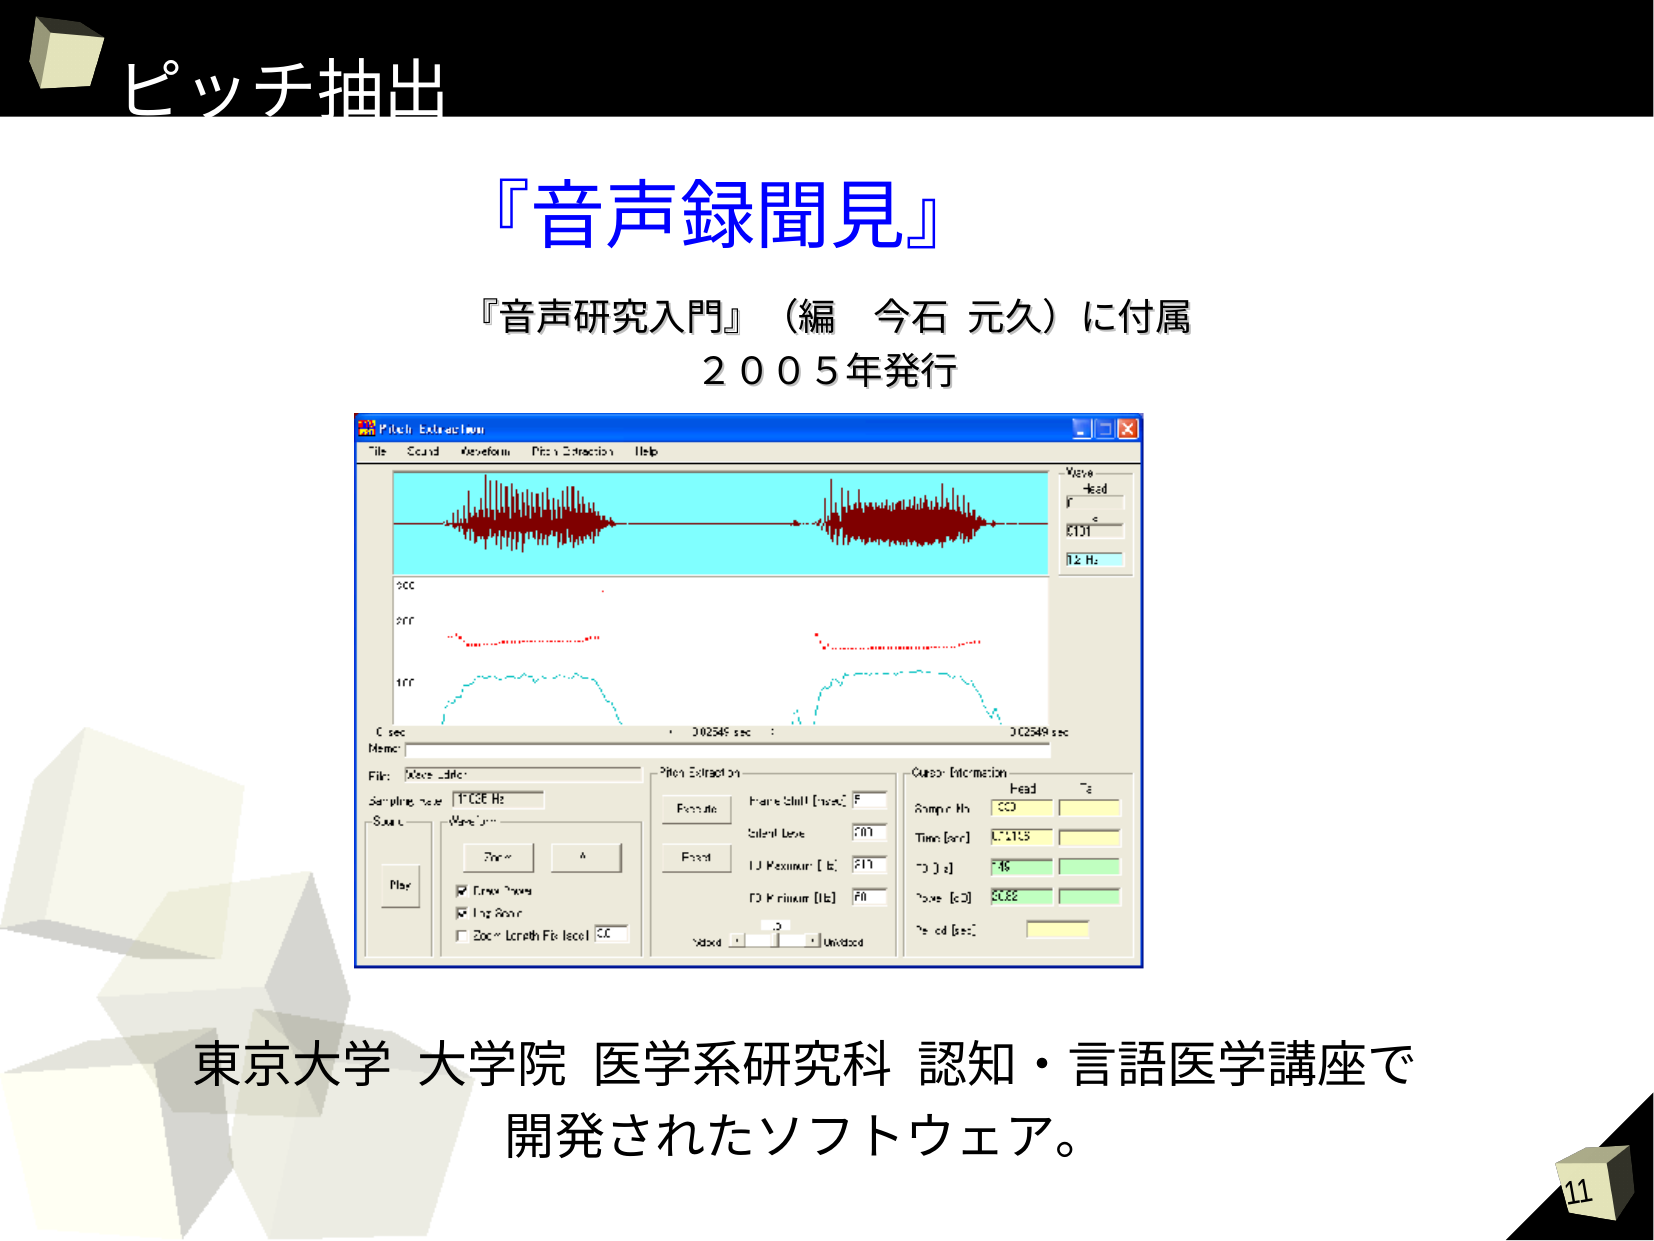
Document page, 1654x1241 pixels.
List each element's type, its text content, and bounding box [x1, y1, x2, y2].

text_box ピッチ抽出 [94, 29, 473, 135]
text_box 『音声研究入門』（編 今石 元久）に付属 ２００５年発行 [376, 279, 1277, 375]
picture [0, 413, 1152, 1241]
text_box 東京大学 大学院 医学系研究科 認知・言語医学講座で 開発されたソフトウェア。 [104, 1016, 1506, 1140]
text_box 『音声録聞見』 [437, 148, 999, 245]
